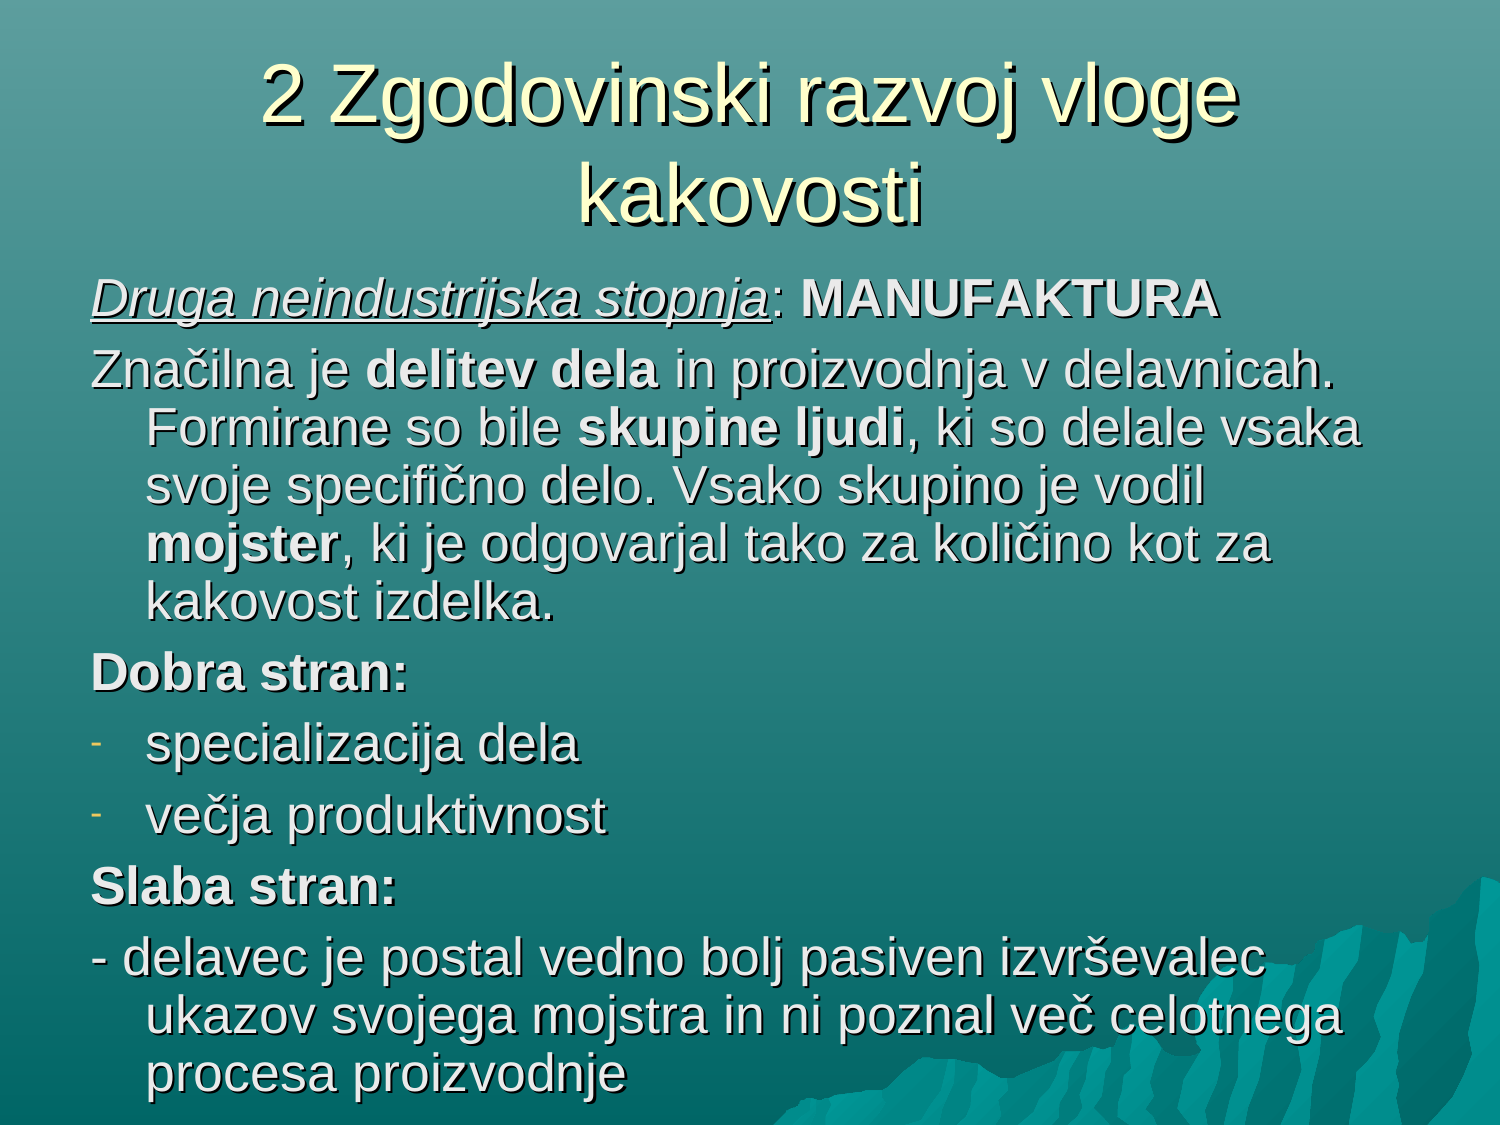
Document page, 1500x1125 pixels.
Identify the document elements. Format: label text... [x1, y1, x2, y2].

title 2 Zgodovinski razvoj vloge kakovosti [75, 31, 1426, 247]
list Druga neindustrijska stopnja: MANUFAKTURA Značilna je delitev dela in proizvodnja v delavnicah. Formirane so bile skupine ljudi, ki so delale vsaka svoje specifično delo. Vsako skupino je vodil mojster, ki je odgovarjal tako za količino kot za kakovost izdelka. Dobra stran: specializacija dela večja produktivnost Slaba stran: - delavec je postal vedno bolj pasiven izvrševalec ukazov svojega mojstra in ni poznal več celotnega procesa proizvodnje [75, 262, 1426, 1119]
